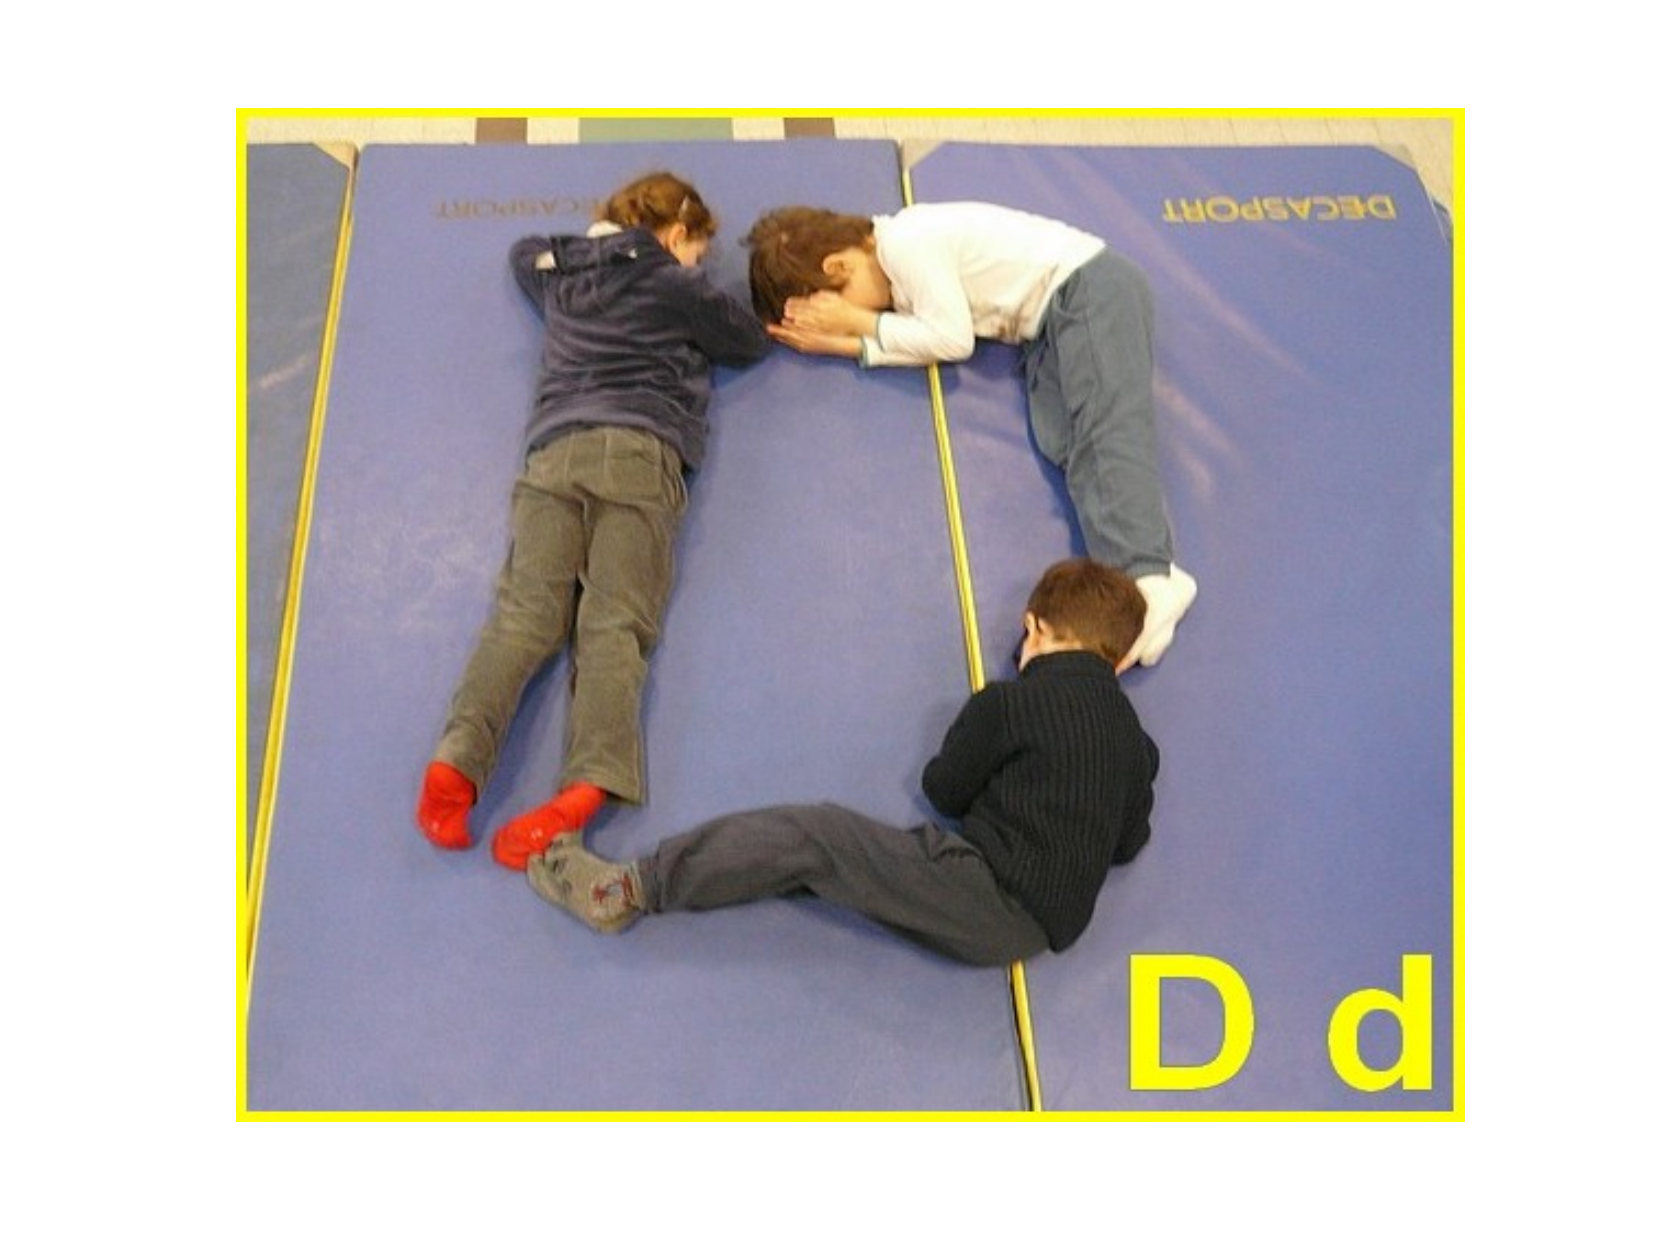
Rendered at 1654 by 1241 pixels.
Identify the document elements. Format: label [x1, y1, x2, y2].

picture [236, 108, 1465, 1123]
